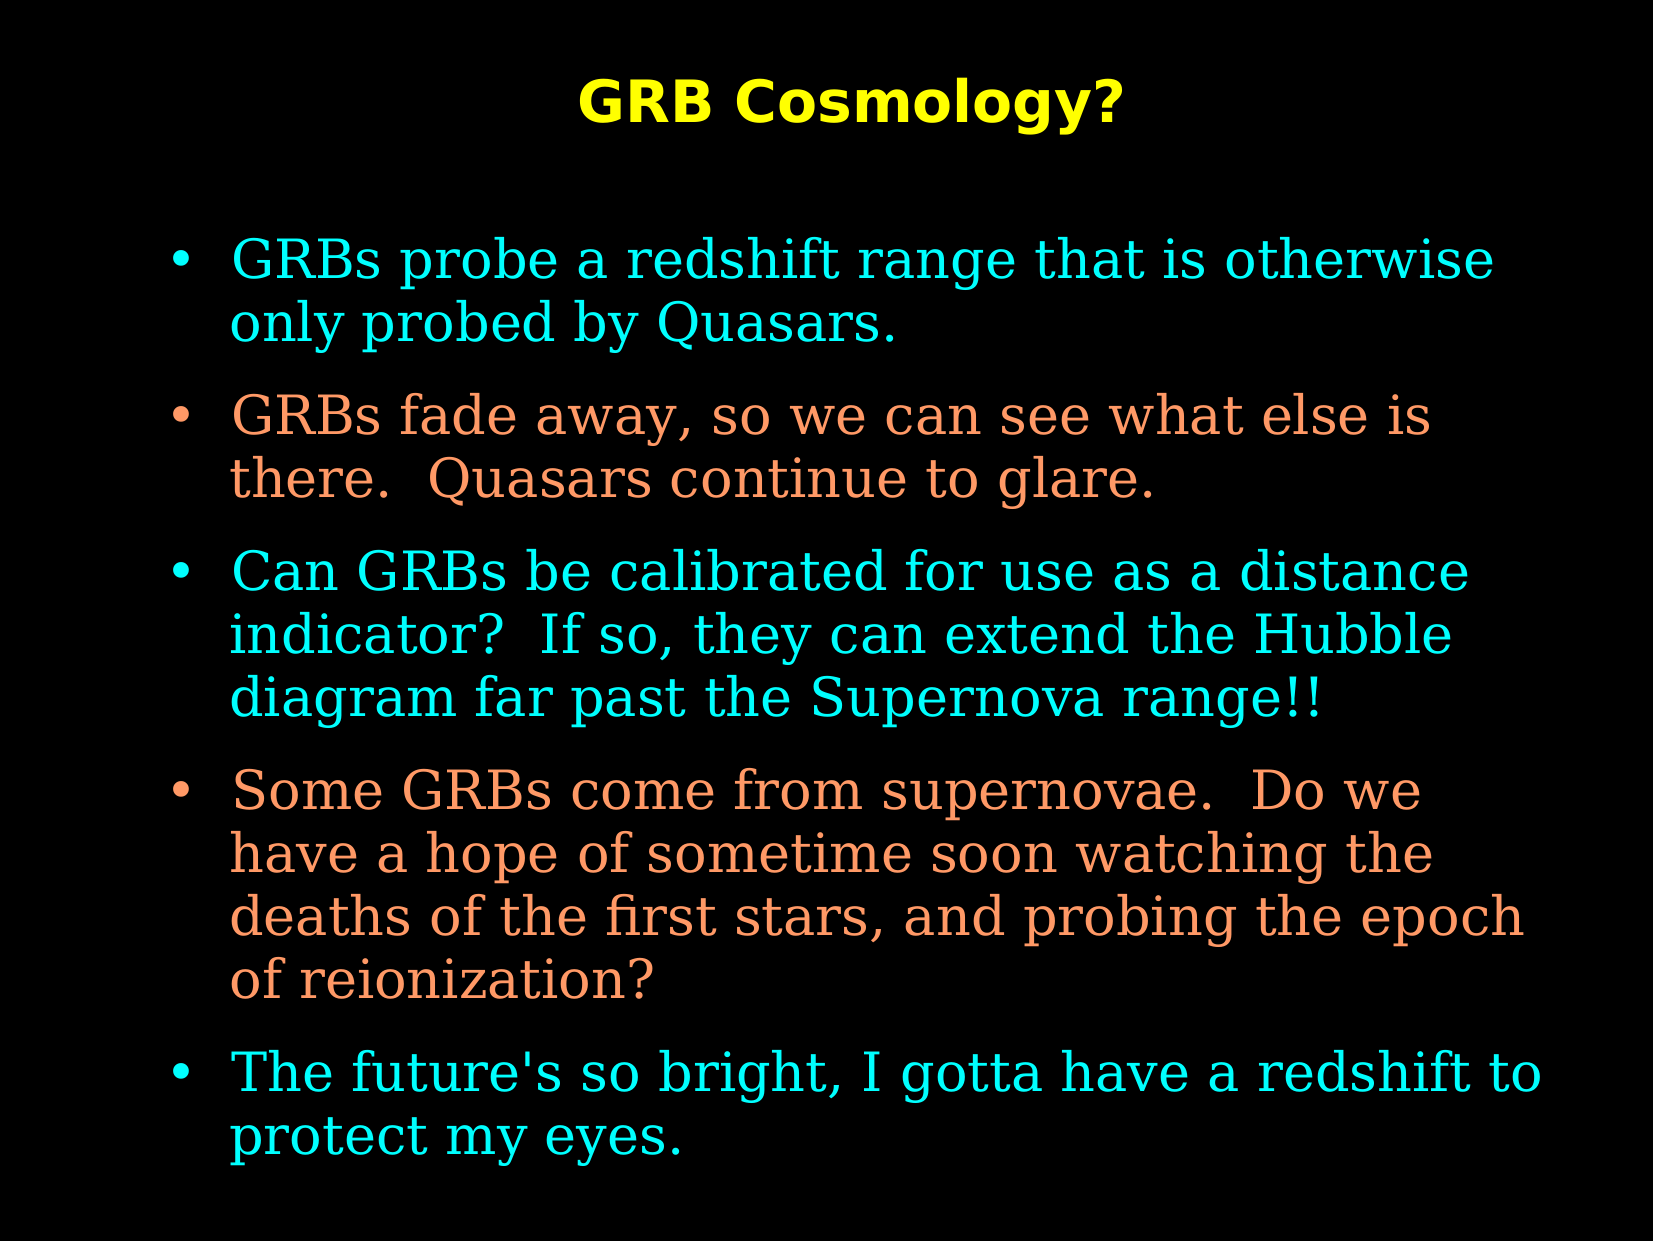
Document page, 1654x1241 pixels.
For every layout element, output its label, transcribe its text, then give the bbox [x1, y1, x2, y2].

text_box GRB Cosmology? [562, 61, 1142, 144]
text_box • GRBs probe a redshift range that is otherwise only probed by Quasars. • GRBs fade away, so we can see what else is there. Quasars continue to glare. • Can GRBs be calibrated for use as a distance indicator? If so, they can extend the Hubble diagram far past the Supernova range!! • Some GRBs come from supernovae. Do we have a hope of sometime soon watching the deaths of the first stars, and probing the epoch of reionization? • The future's so bright, I gotta have a redshift to protect my eyes. [148, 221, 1584, 1176]
